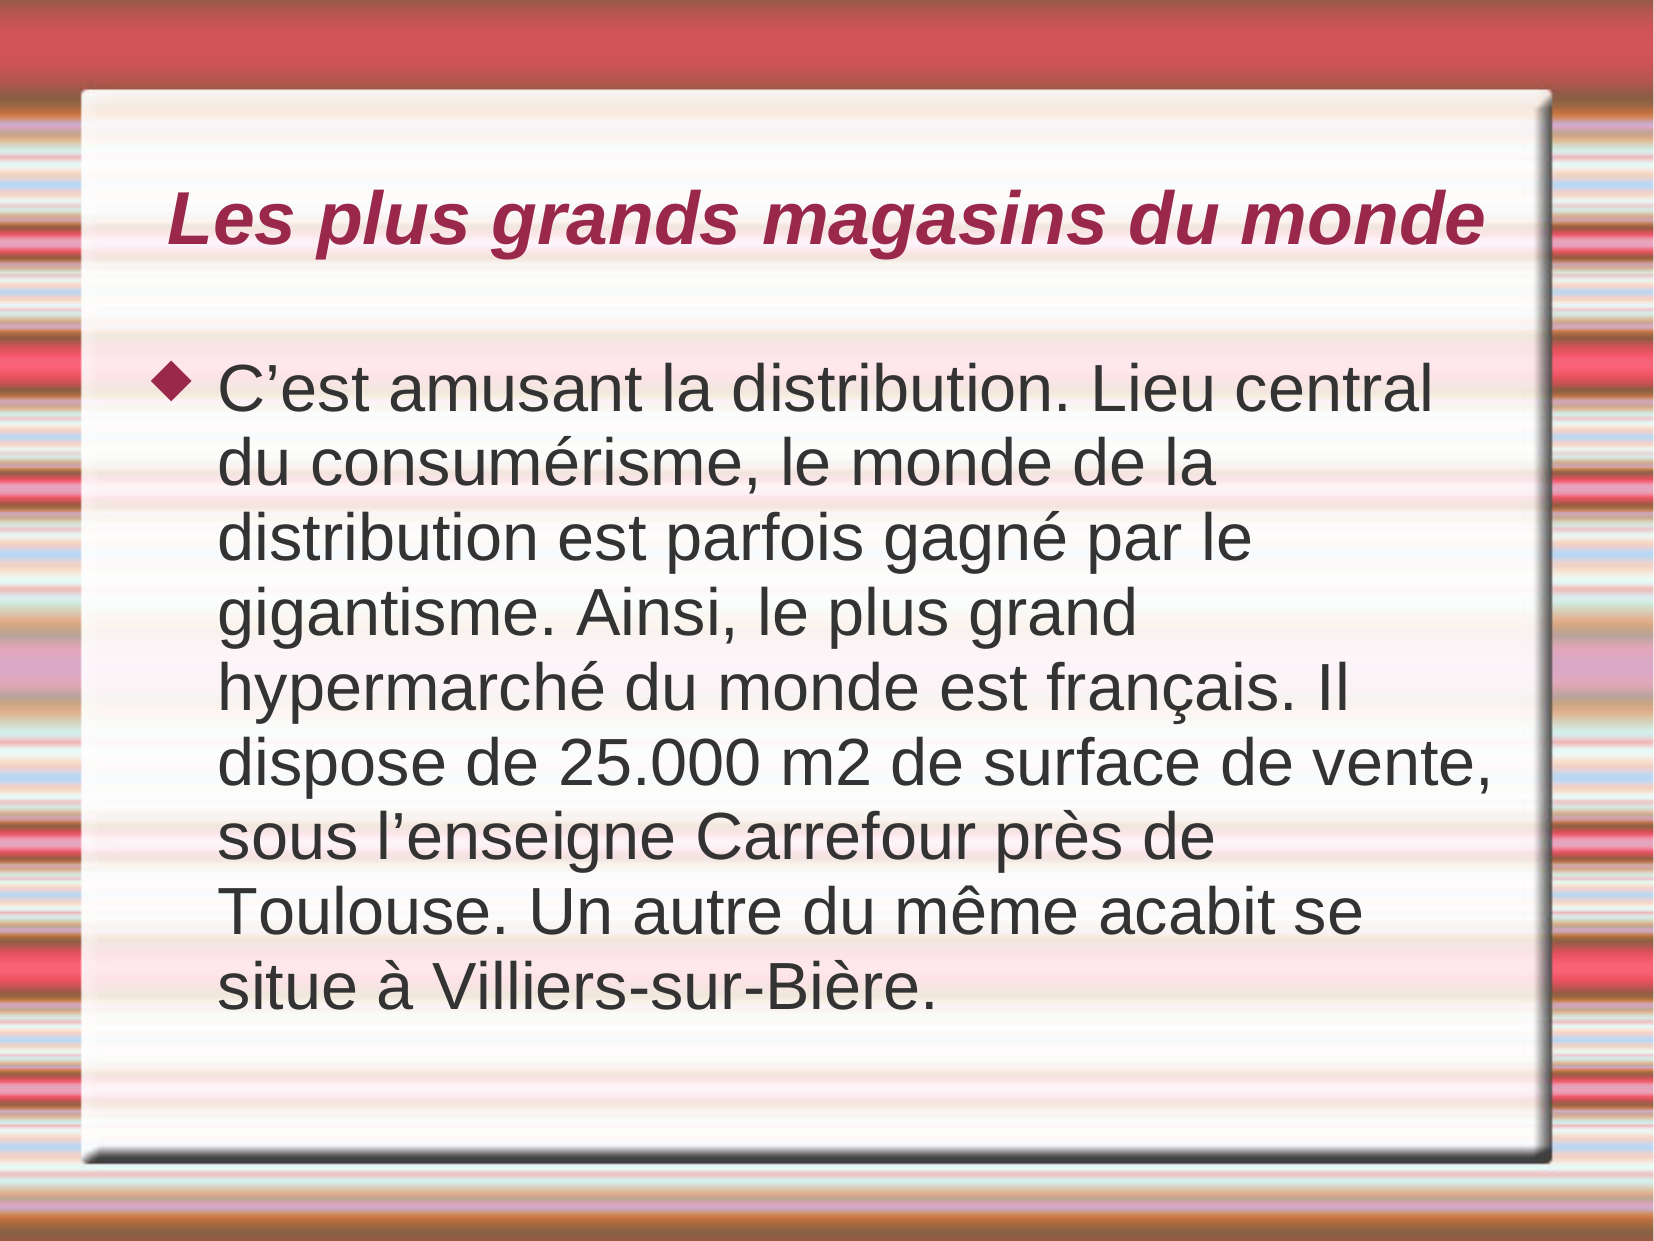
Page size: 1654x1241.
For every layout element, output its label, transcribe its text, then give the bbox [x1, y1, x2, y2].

picture [0, 0, 1654, 1241]
list C’est amusant la distribution. Lieu central du consumérisme, le monde de la distribution est parfois gagné par le gigantisme. Ainsi, le plus grand hypermarché du monde est français. Il dispose de 25.000 m2 de surface de vente, sous l’enseigne Carrefour près de Toulouse. Un autre du même acabit se situe à Villiers-sur-Bière. [134, 350, 1516, 1170]
title Les plus grands magasins du monde [121, 114, 1534, 322]
